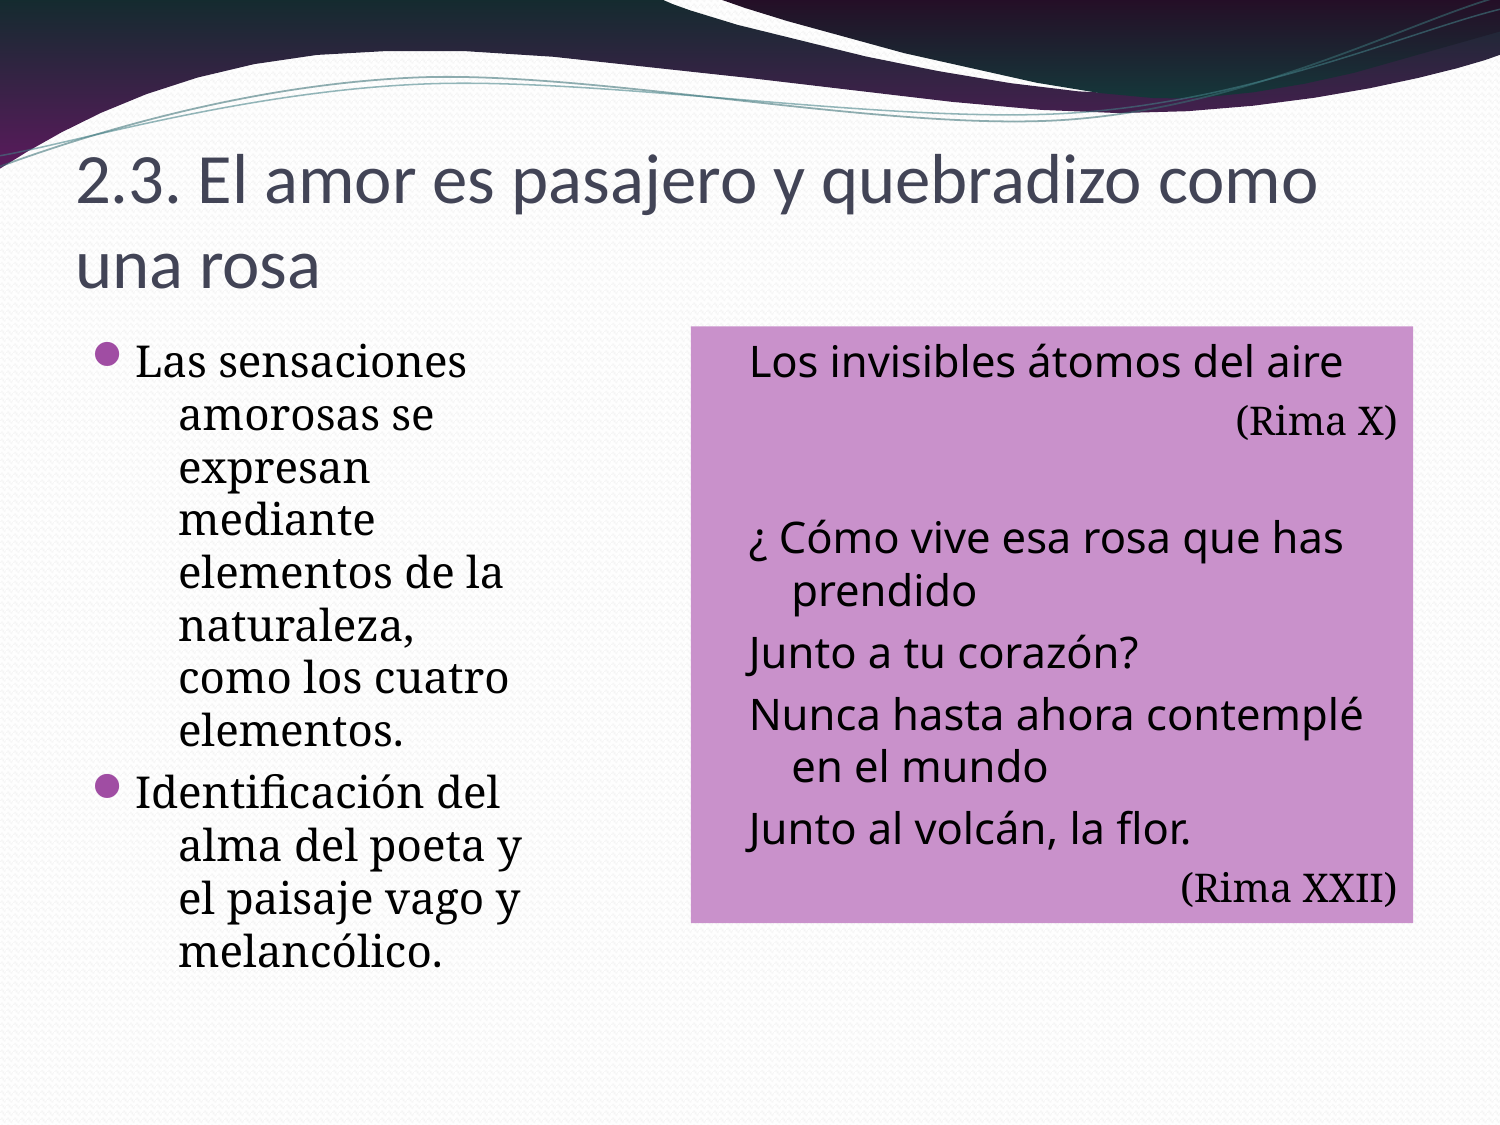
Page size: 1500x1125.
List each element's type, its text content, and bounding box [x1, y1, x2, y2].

list Los invisibles átomos del aire (Rima X) ¿ Cómo vive esa rosa que has prendido Junto a tu corazón? Nunca hasta ahora contemplé en el mundo Junto al volcán, la flor. (Rima XXII) [690, 326, 1414, 924]
list Las sensaciones amorosas se expresan mediante elementos de la naturaleza, como los cuatro elementos. Identificación del alma del poeta y el paisaje vago y melancólico. [76, 326, 539, 1070]
title 2.3. El amor es pasajero y quebradizo como una rosa [75, 115, 1426, 304]
